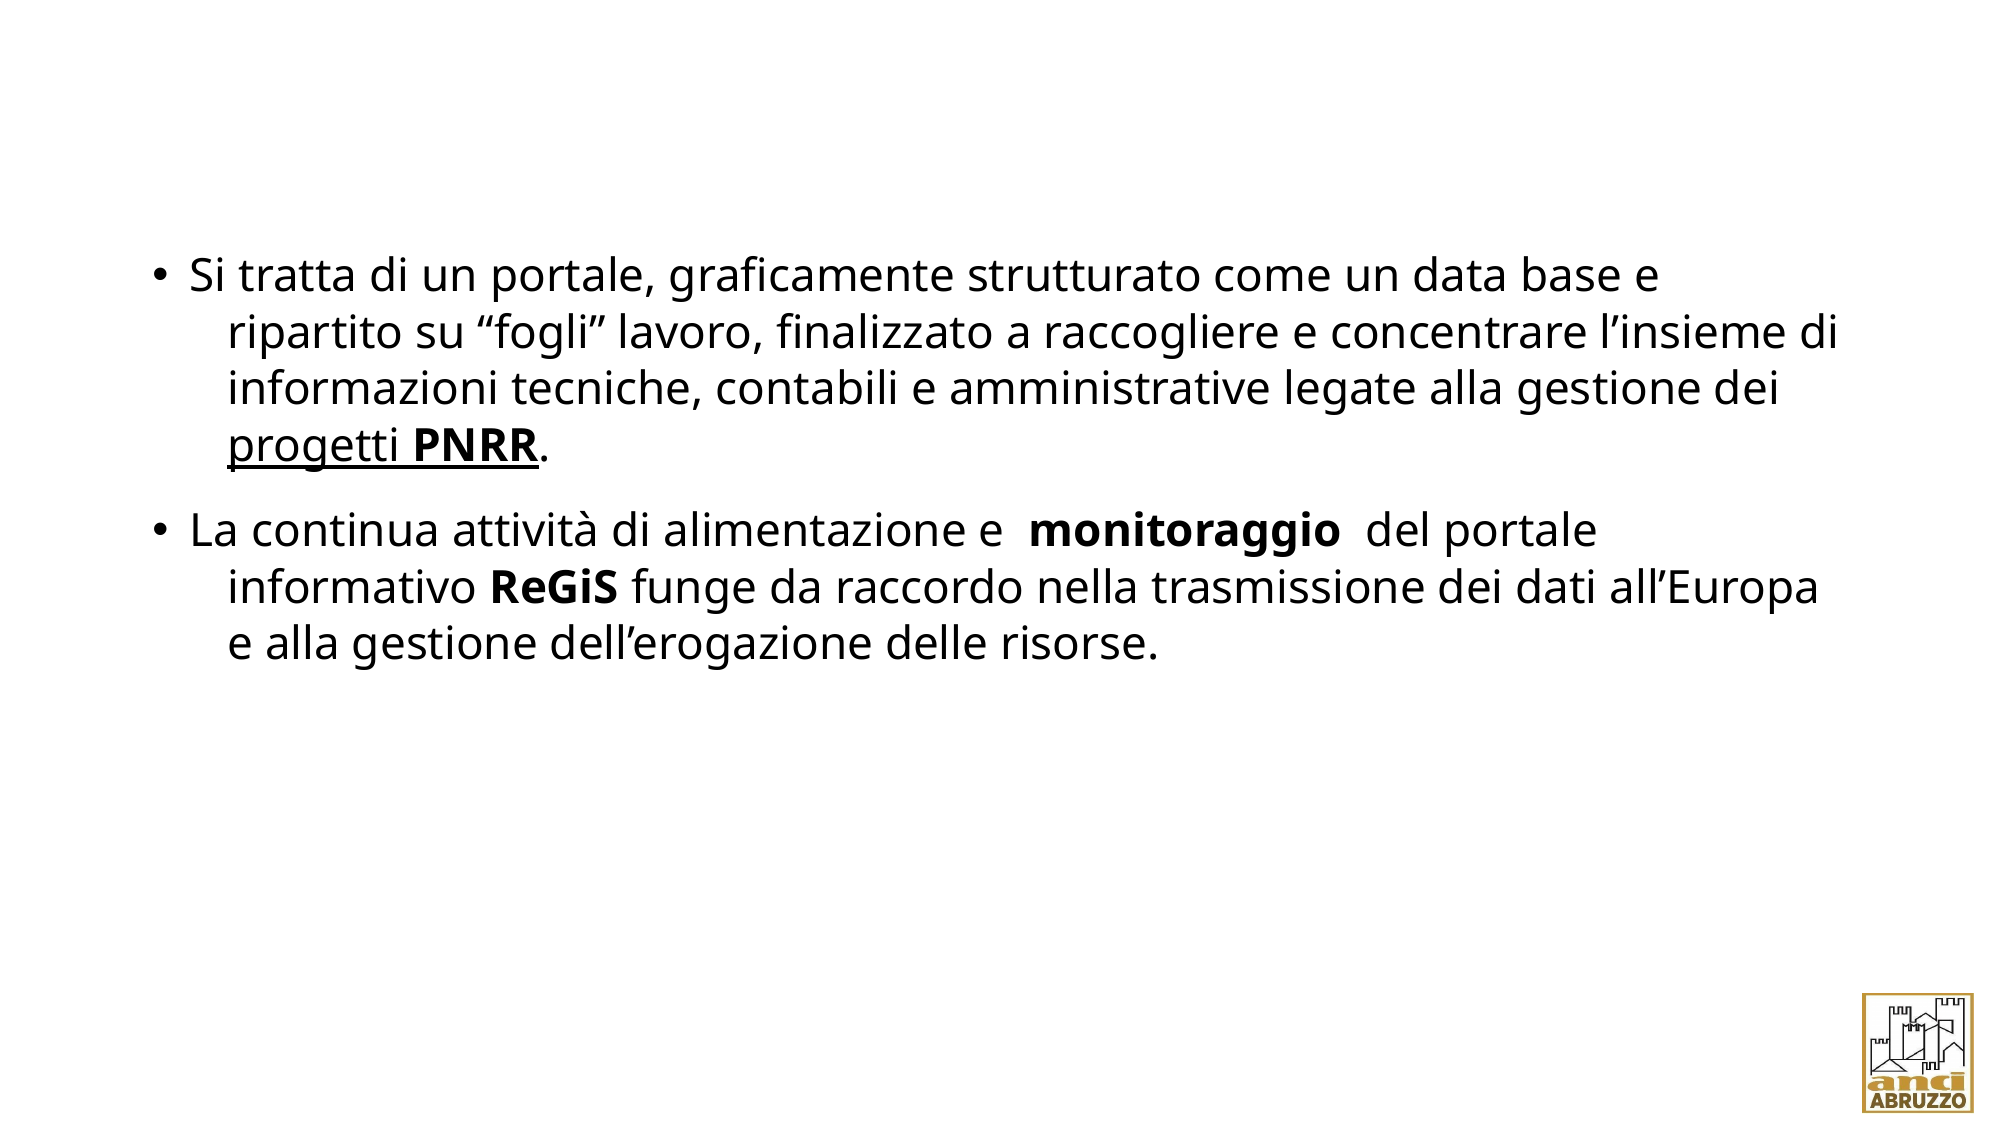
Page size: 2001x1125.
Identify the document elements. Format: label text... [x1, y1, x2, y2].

list Si tratta di un portale, graficamente strutturato come un data base e ripartito su “fogli” lavoro, finalizzato a raccogliere e concentrare l’insieme di informazioni tecniche, contabili e amministrative legate alla gestione dei progetti PNRR. La continua attività di alimentazione e monitoraggio del portale informativo ReGiS funge da raccordo nella trasmissione dei dati all’Europa e alla gestione dell’erogazione delle risorse. [137, 237, 1863, 951]
